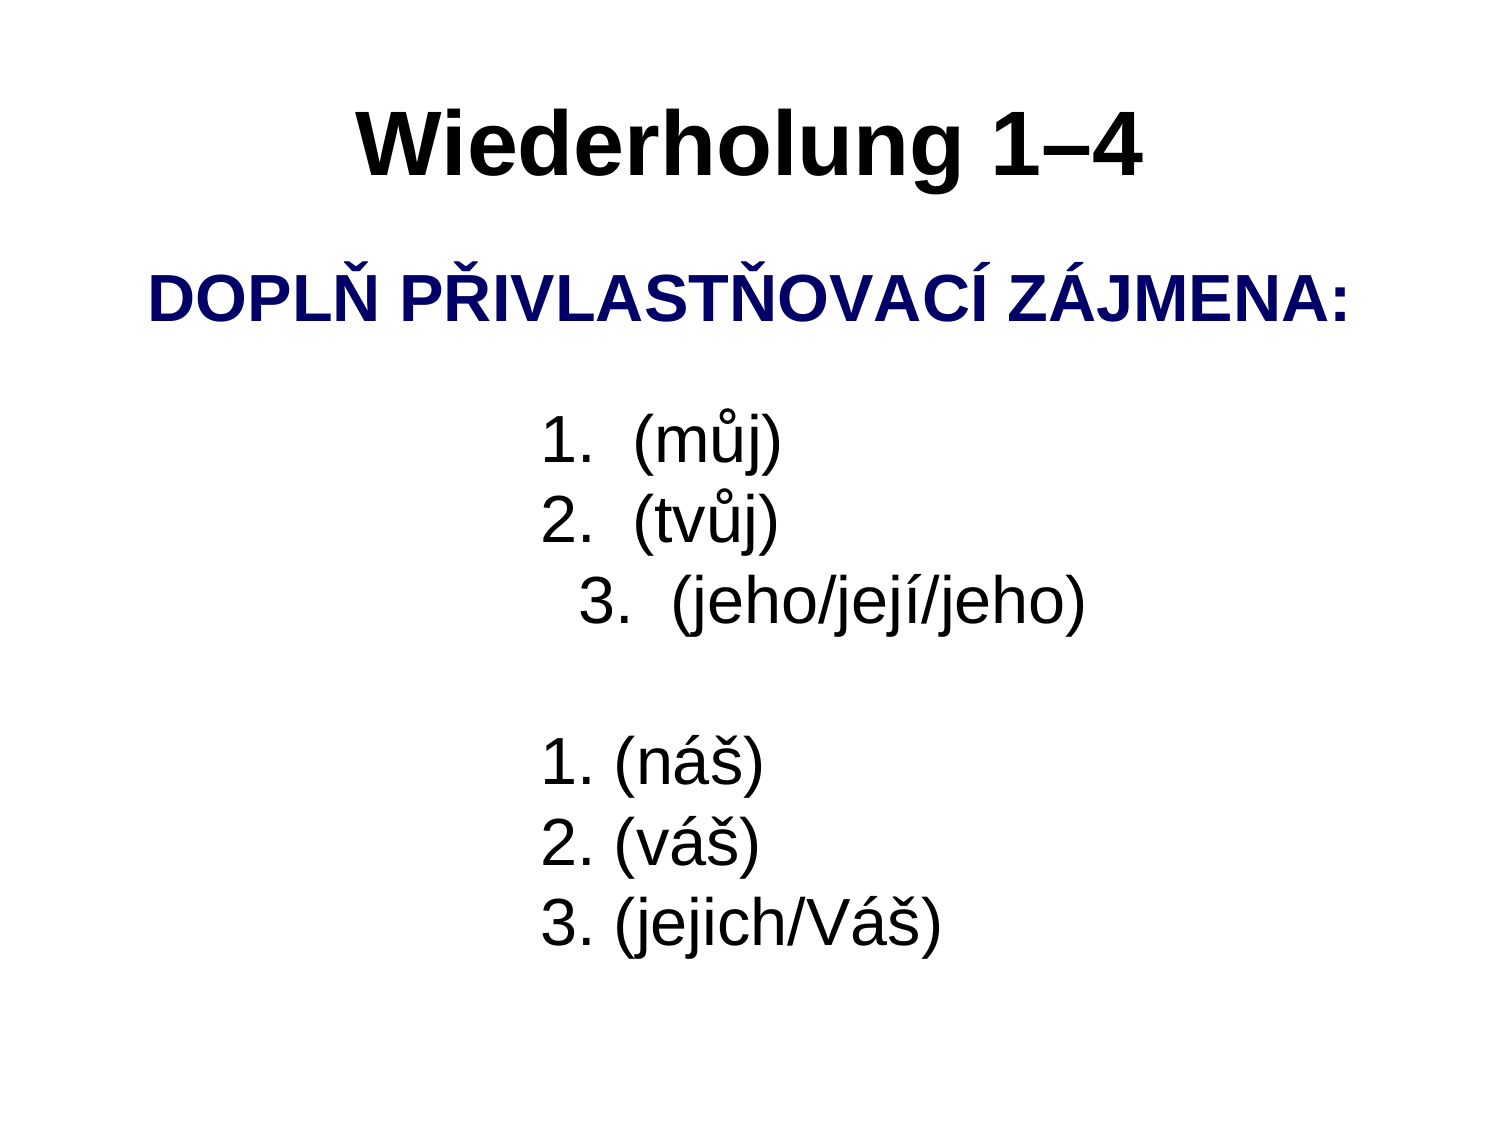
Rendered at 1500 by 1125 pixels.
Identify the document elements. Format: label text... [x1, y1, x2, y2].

title Wiederholung 1–4 [75, 45, 1426, 233]
list DOPLŇ PŘIVLASTŇOVACÍ ZÁJMENA: 1. (můj) 2. (tvůj) 3. (jeho/její/jeho) 1. (náš) 2. (váš) 3. (jejich/Váš) [75, 262, 1426, 1125]
